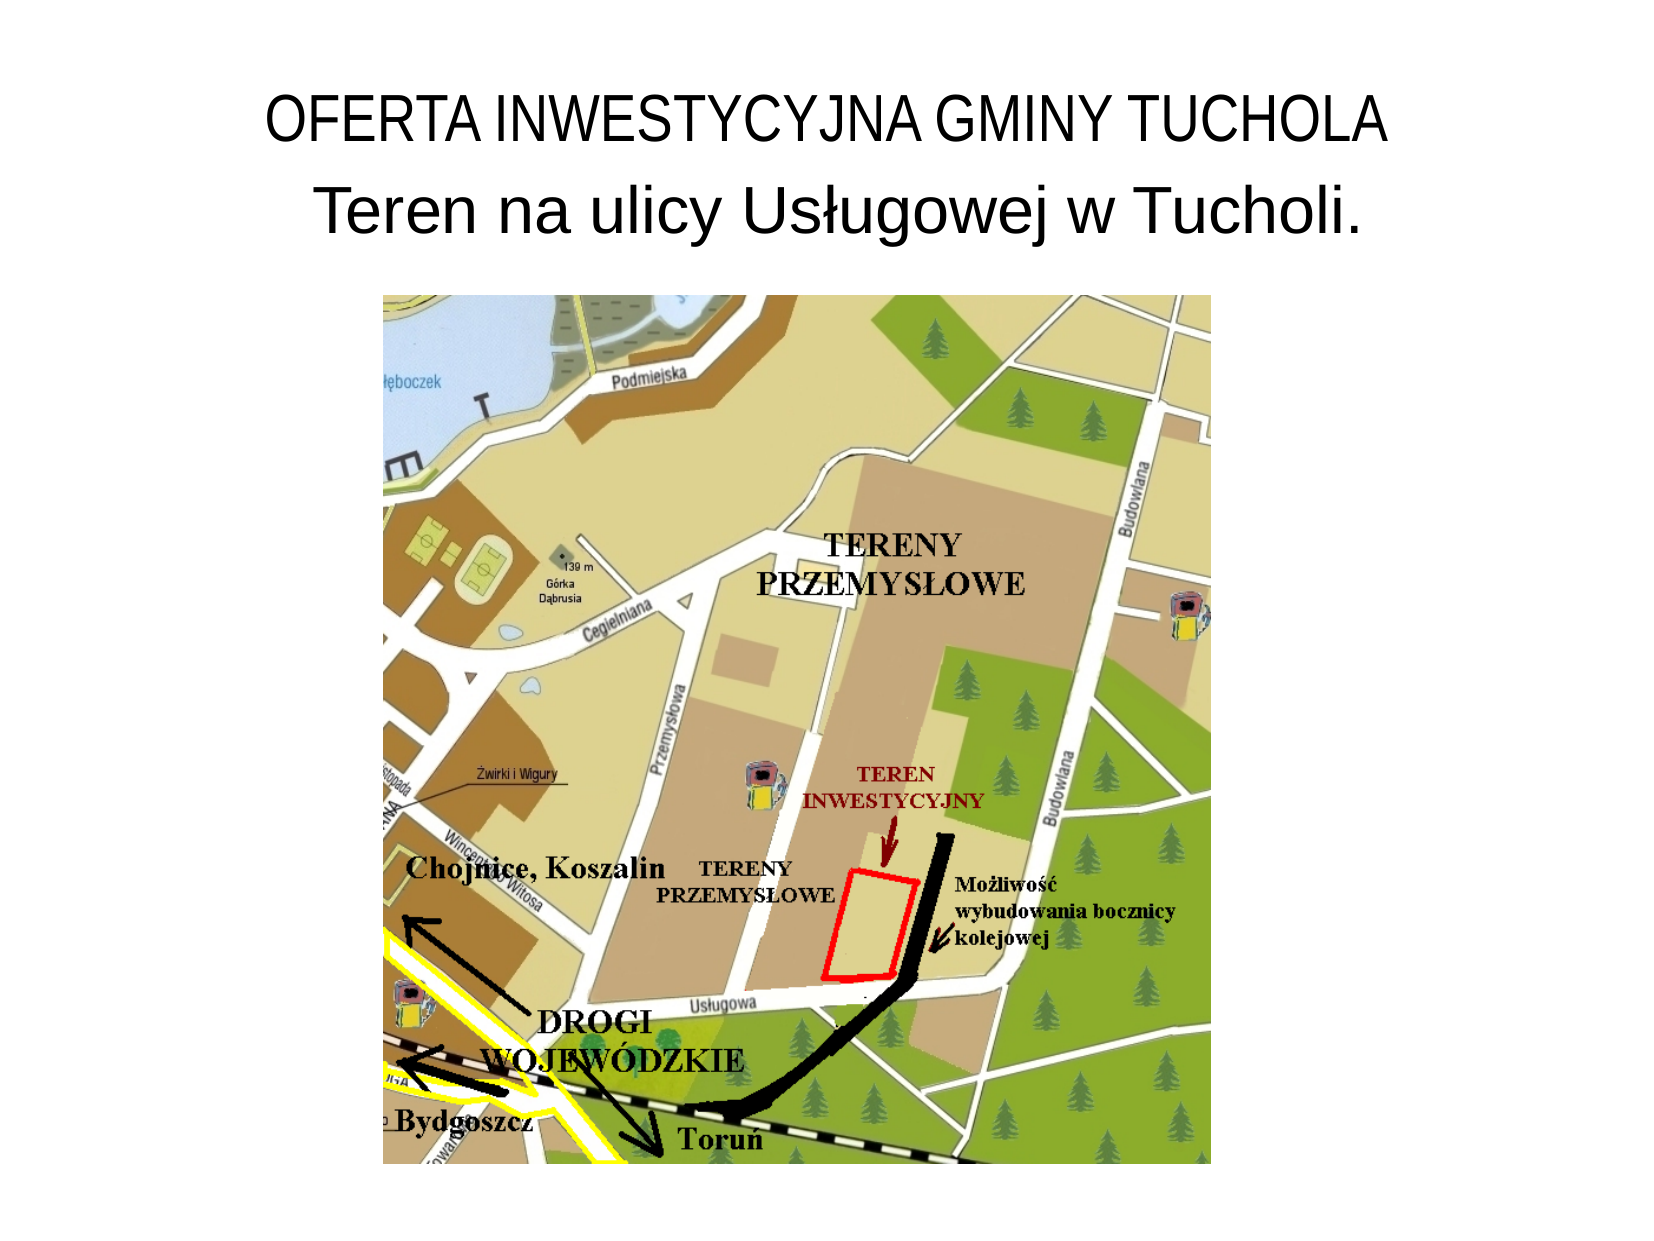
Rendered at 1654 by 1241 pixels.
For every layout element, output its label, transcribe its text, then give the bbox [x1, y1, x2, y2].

title OFERTA INWESTYCYJNA GMINY TUCHOLA [82, 56, 1571, 173]
picture [383, 295, 1211, 1164]
text_box Teren na ulicy Usługowej w Tucholi. [82, 173, 1595, 300]
